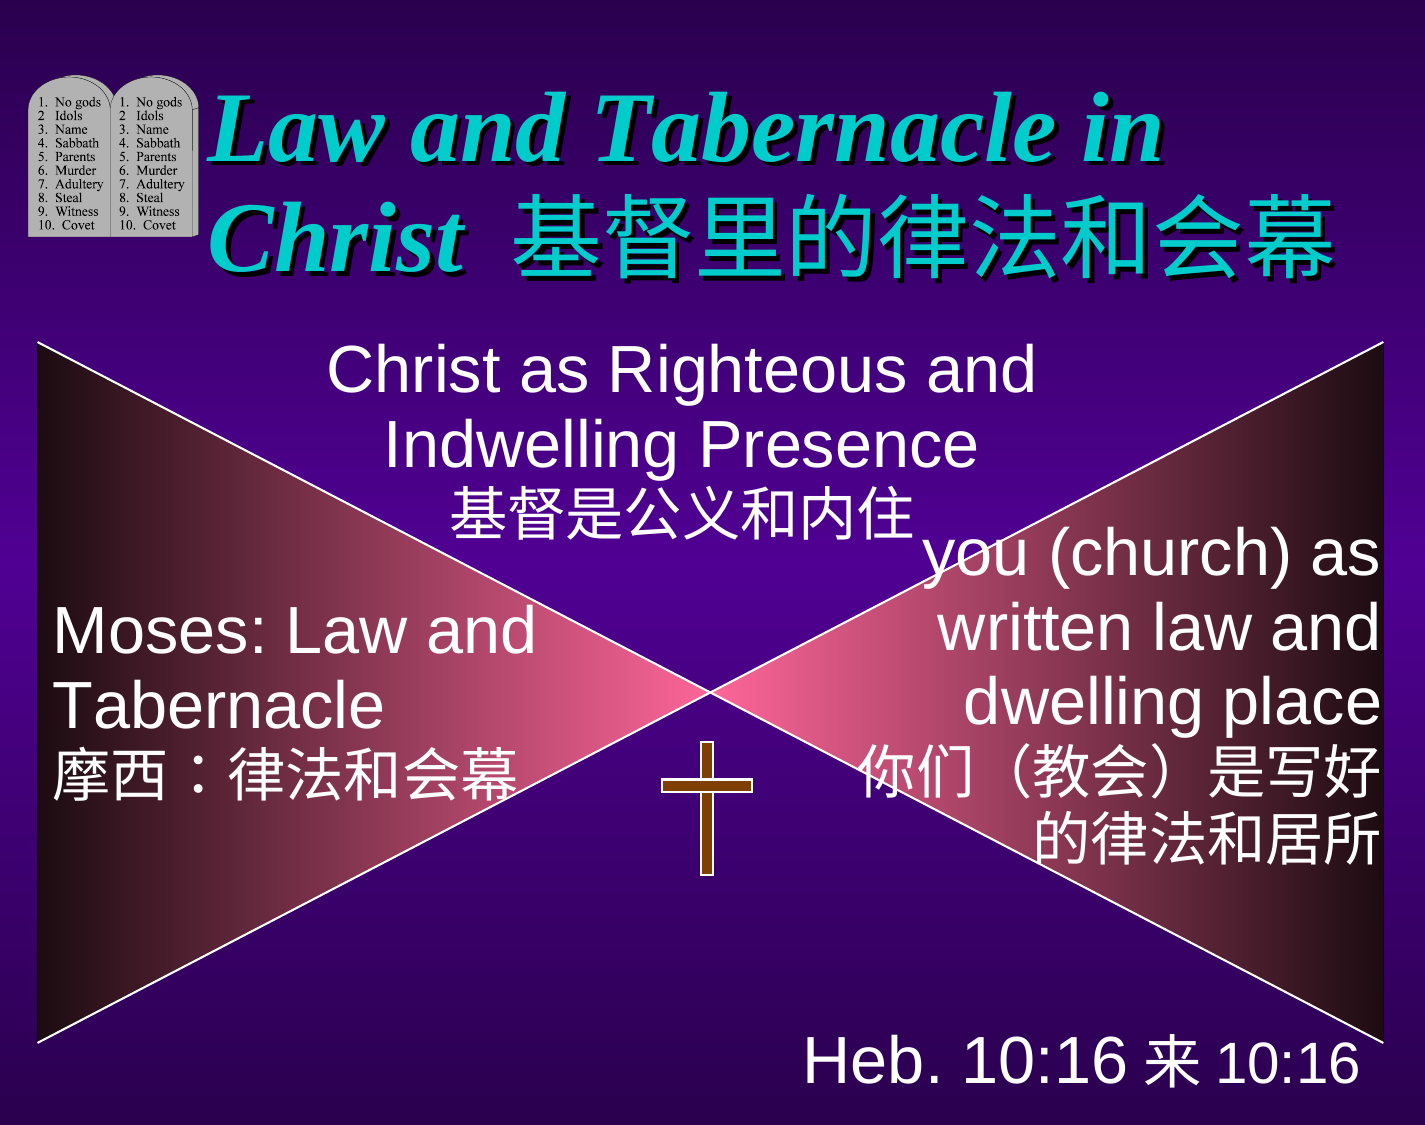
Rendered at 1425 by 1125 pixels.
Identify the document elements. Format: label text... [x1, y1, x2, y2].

text_box you (church) as written law and dwelling place 你们（教会）是写好的律法和居所 [834, 507, 1398, 883]
text_box Christ as Righteous and Indwelling Presence 基督是公义和内住 [270, 324, 1094, 557]
text_box [1081, 883, 1384, 1015]
text_box [714, 630, 834, 755]
text_box [37, 344, 499, 585]
text_box [661, 741, 753, 875]
text_box [1094, 344, 1384, 507]
text_box Heb. 10:16来10:16 [787, 1015, 1388, 1106]
text_box [37, 819, 463, 1041]
text_box Moses: Law and Tabernacle 摩西：律法和会幕 [37, 585, 626, 819]
title Law and Tabernacle in Christ 基督里的律法和会幕 [193, 64, 1425, 301]
text_box [626, 651, 707, 734]
